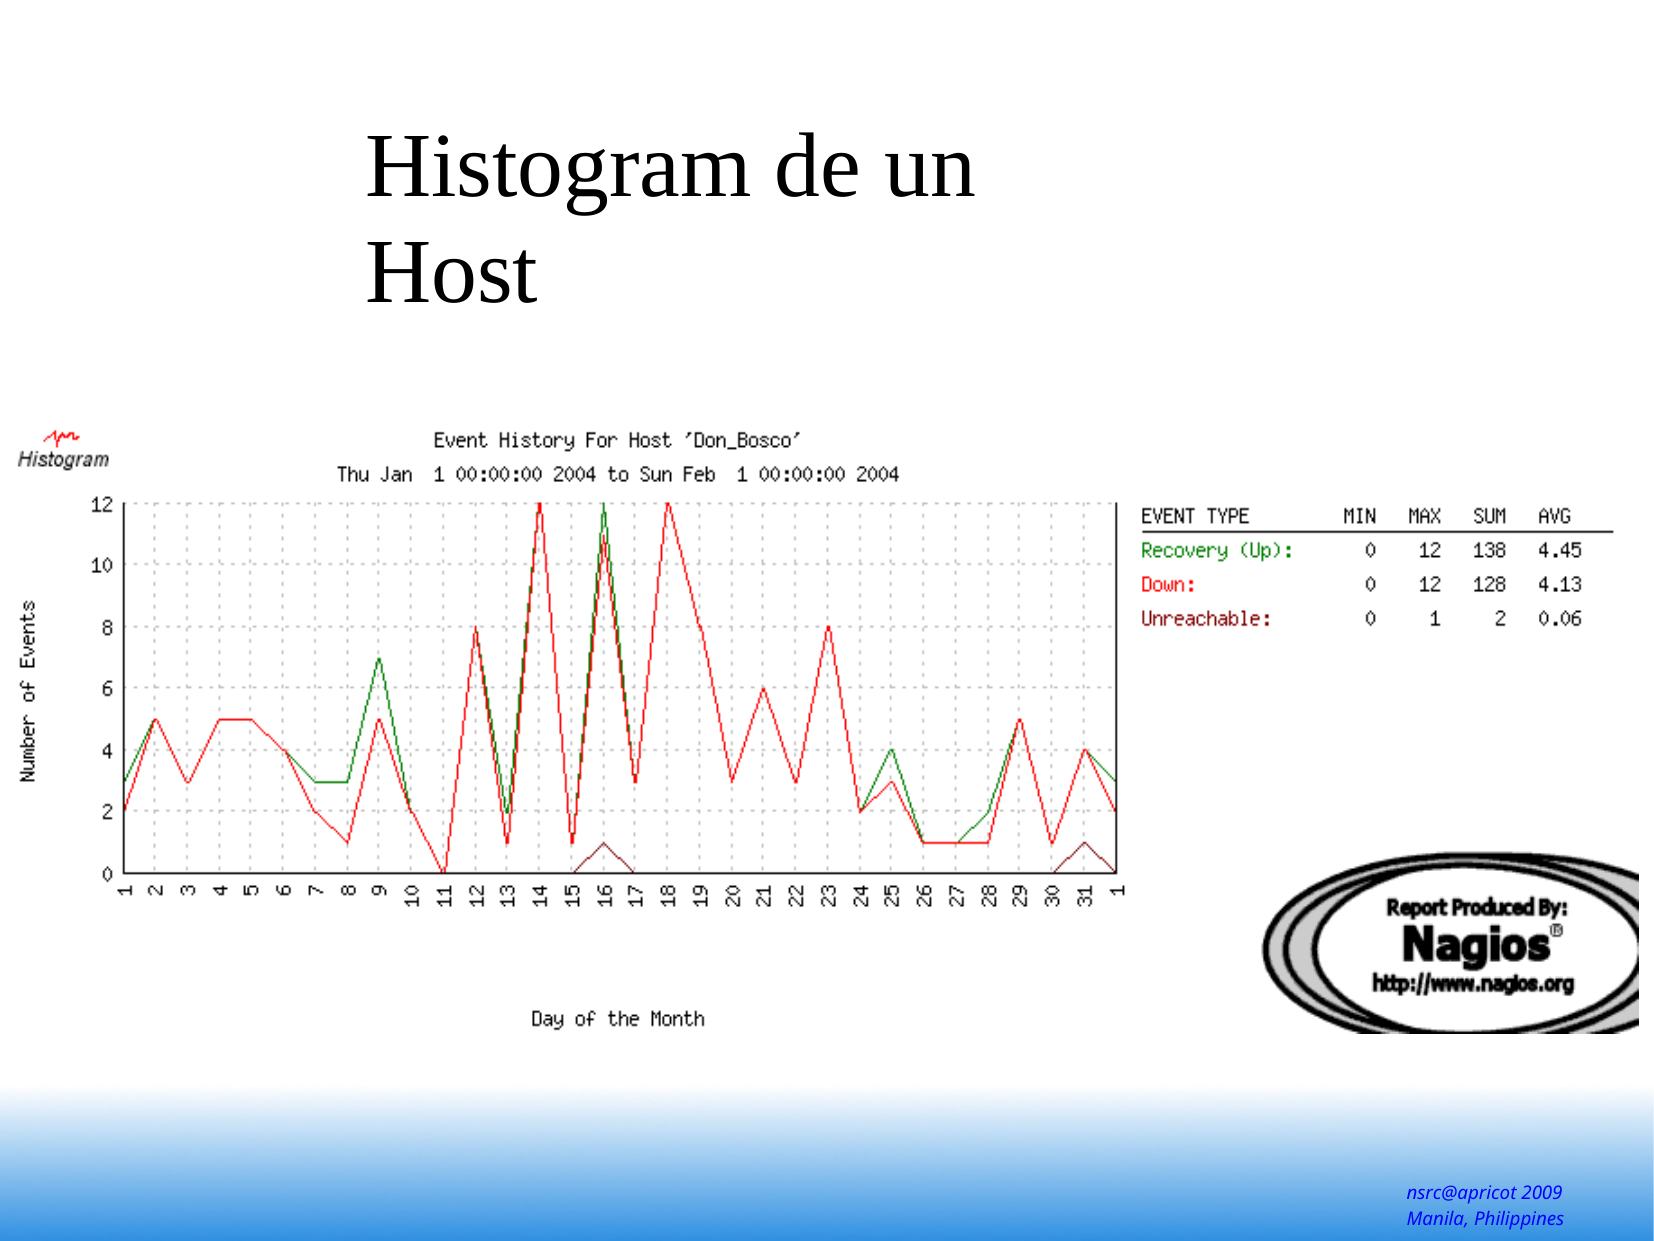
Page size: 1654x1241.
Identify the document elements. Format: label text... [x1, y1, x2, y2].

picture [15, 427, 1639, 1034]
text_box Histogram de un Host [365, 109, 1067, 220]
picture [0, 1083, 1654, 1241]
